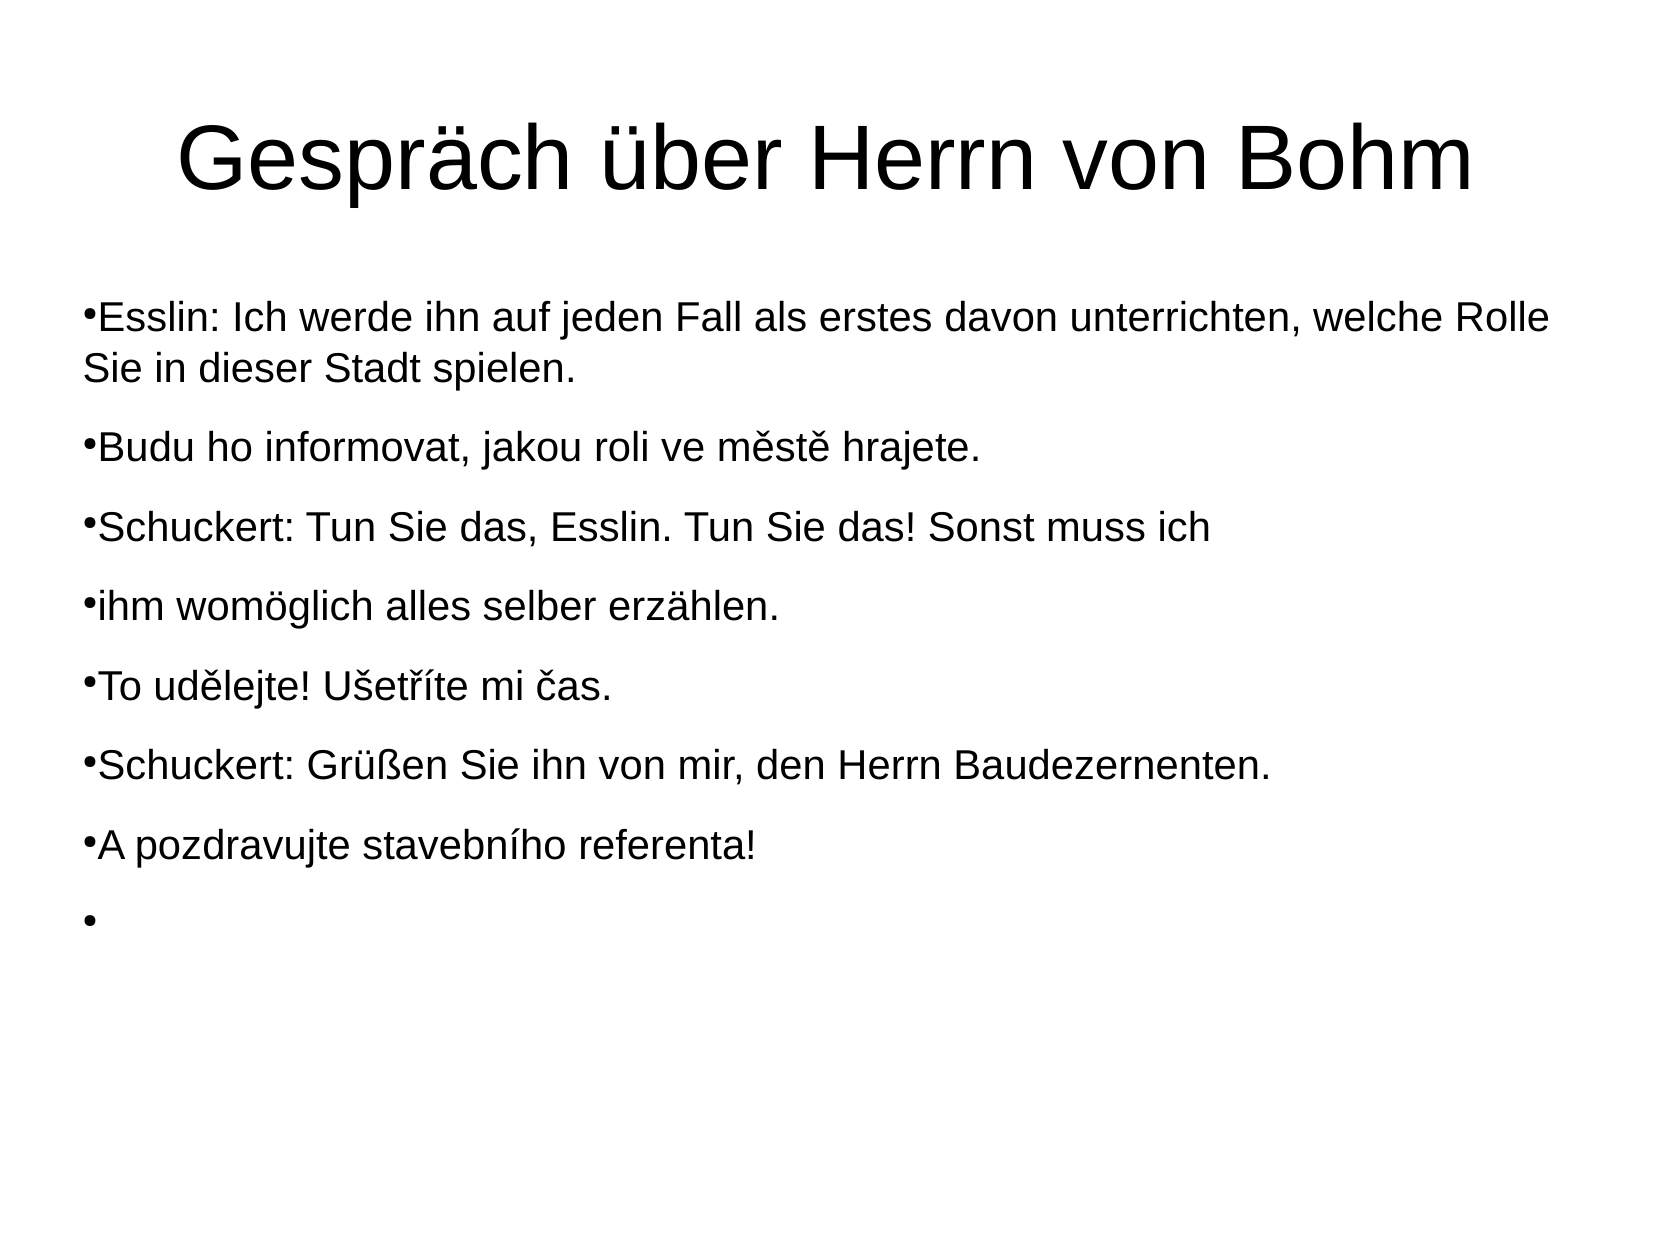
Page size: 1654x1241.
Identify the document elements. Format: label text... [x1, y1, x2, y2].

title Gespräch über Herrn von Bohm [82, 49, 1571, 257]
list Esslin: Ich werde ihn auf jeden Fall als erstes davon unterrichten, welche Rolle Sie in dieser Stadt spielen. Budu ho informovat, jakou roli ve městě hrajete. Schuckert: Tun Sie das, Esslin. Tun Sie das! Sonst muss ich ihm womöglich alles selber erzählen. To udělejte! Ušetříte mi čas. Schuckert: Grüßen Sie ihn von mir, den Herrn Baudezernenten. A pozdravujte stavebního referenta! [82, 290, 1571, 1010]
